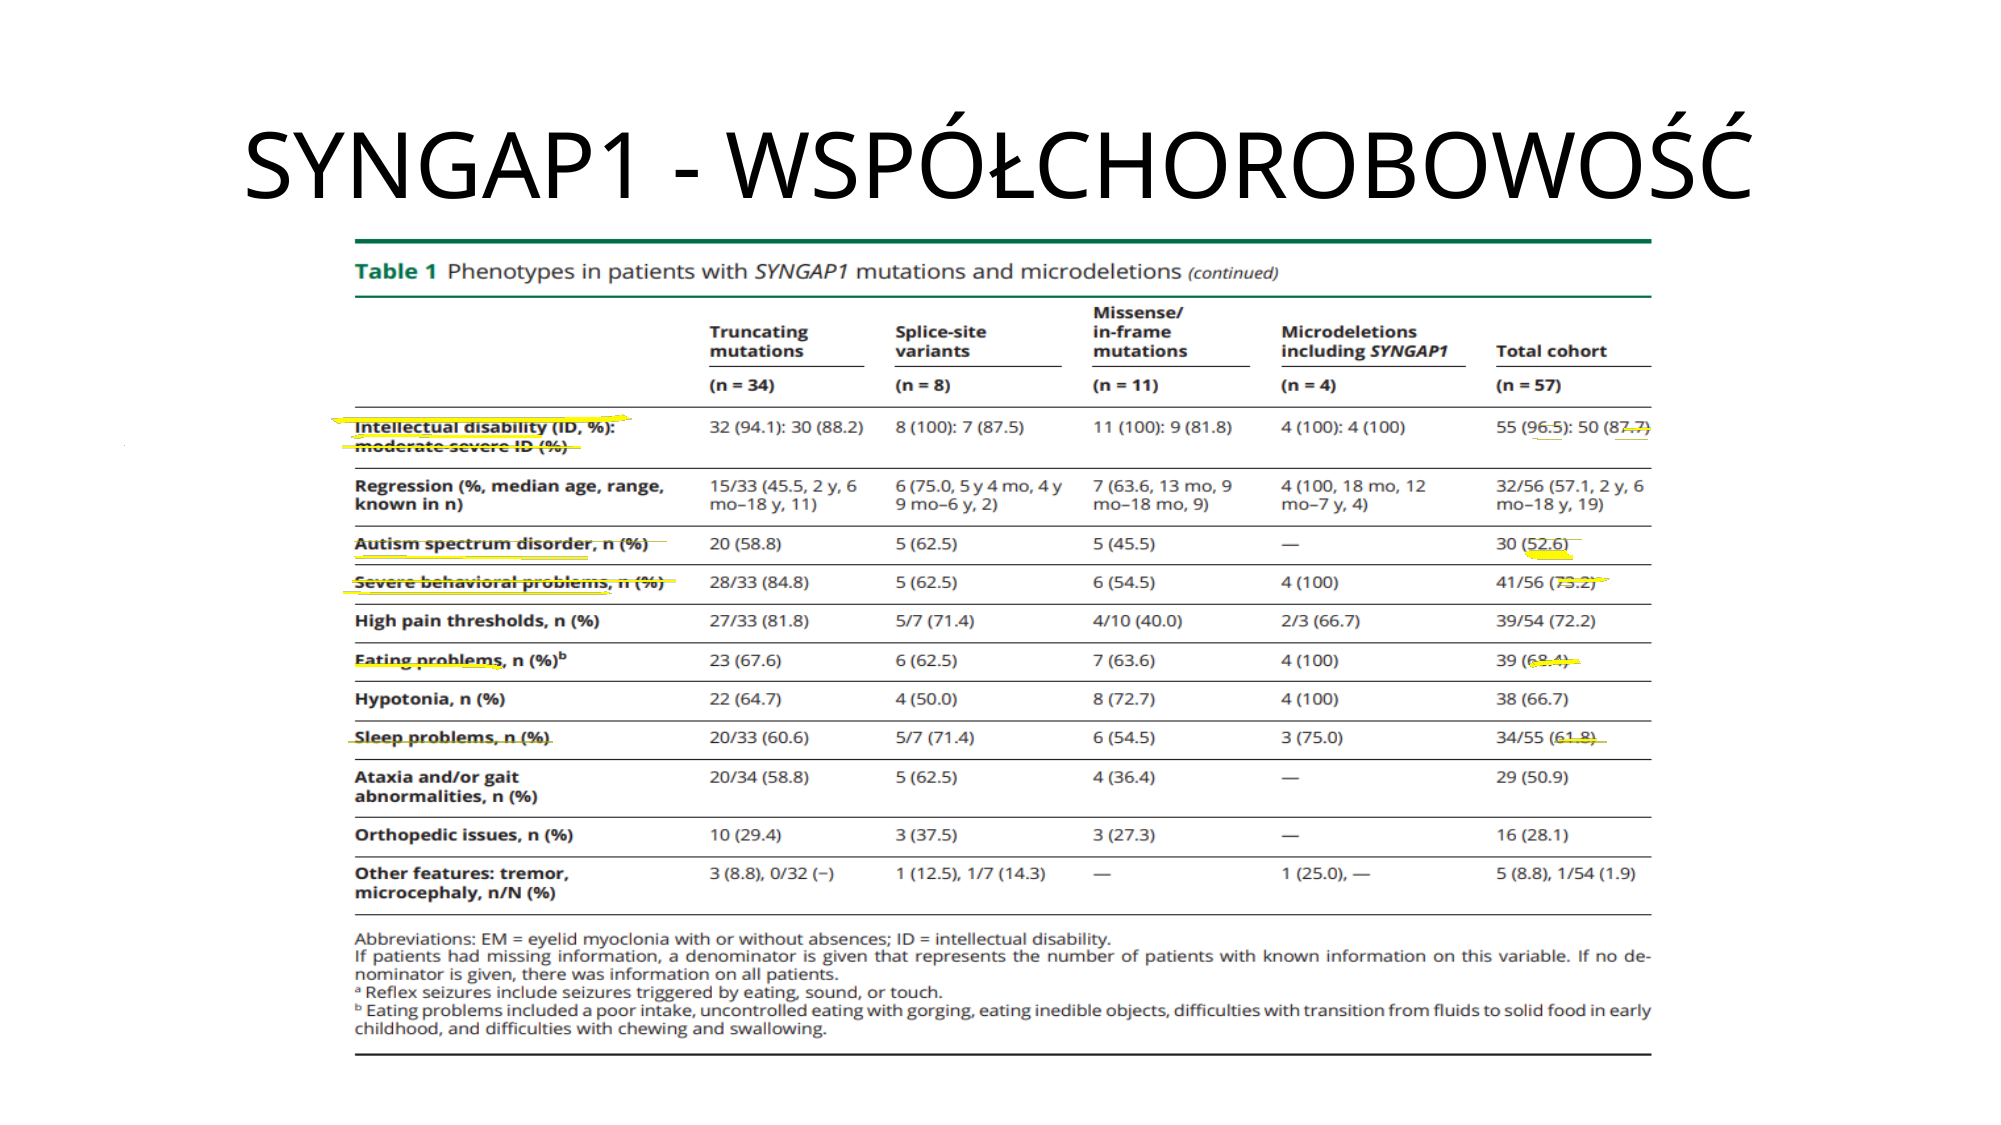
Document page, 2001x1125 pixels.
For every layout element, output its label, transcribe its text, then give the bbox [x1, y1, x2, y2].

title SYNGAP1 - WSPÓŁCHOROBOWOŚĆ [137, 59, 1863, 278]
picture [317, 230, 1703, 1066]
